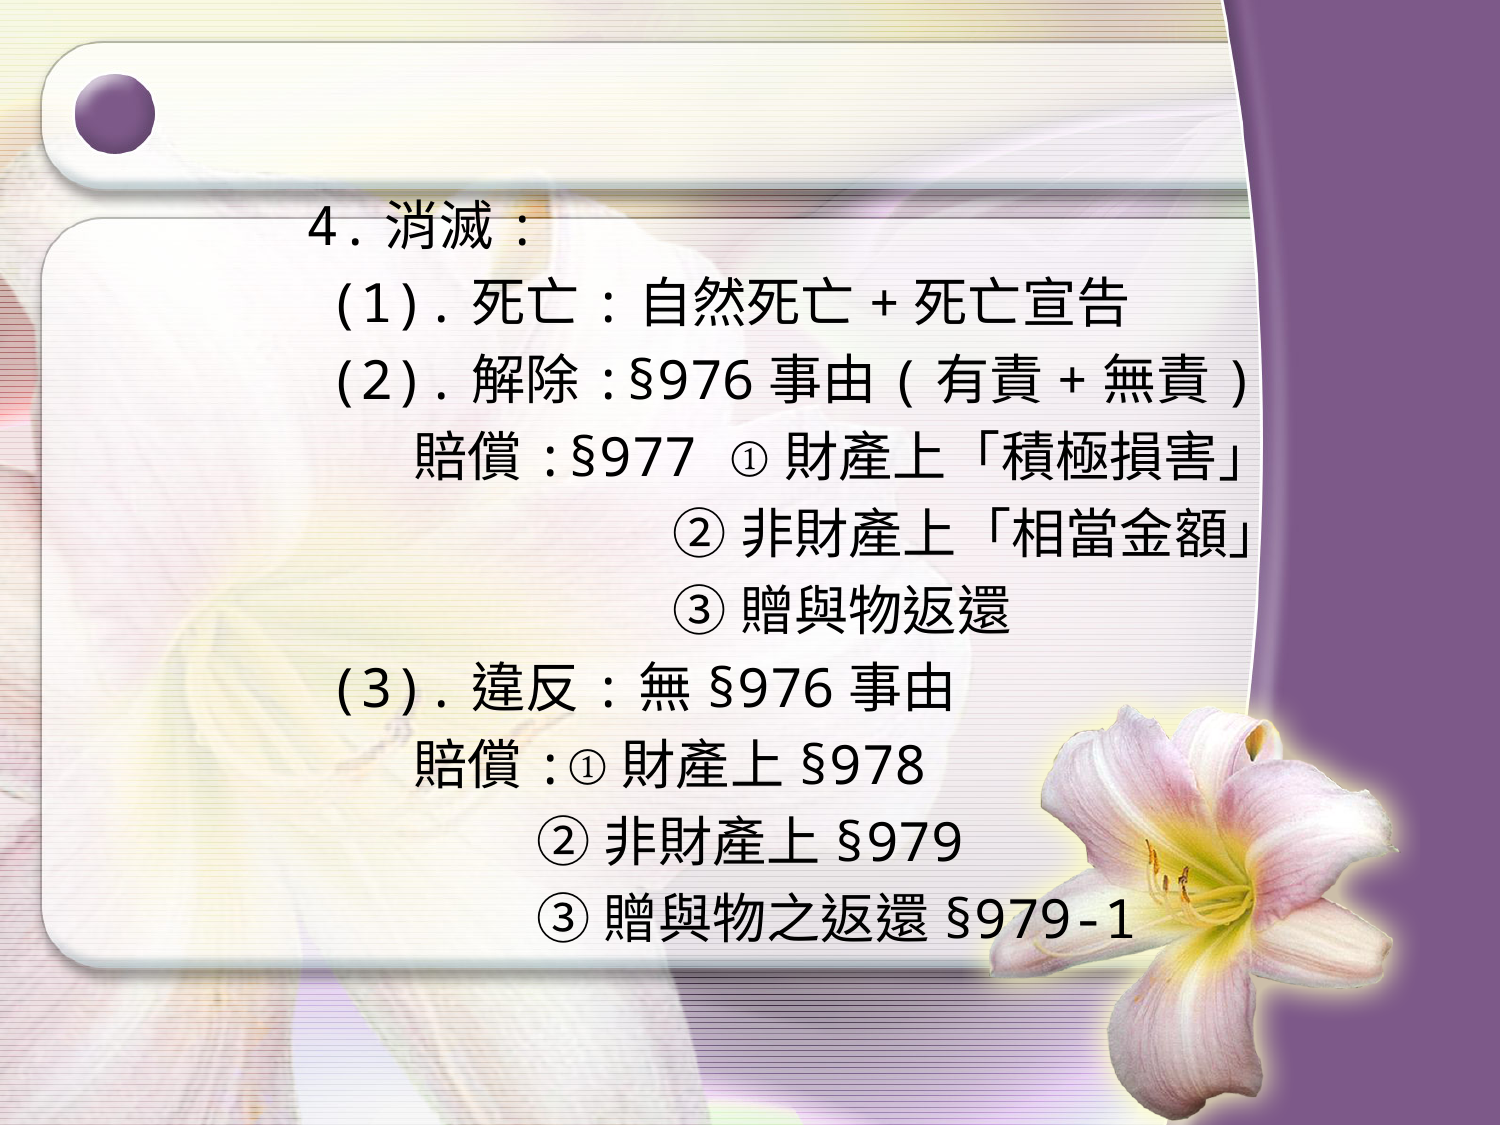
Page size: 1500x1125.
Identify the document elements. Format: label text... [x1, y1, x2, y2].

list 4.消滅: (1).死亡:自然死亡+死亡宣告 (2).解除:§976事由(有責+無責) 賠償:§977 ①財產上「積極損害」 ②非財產上「相當金額」 ③贈與物返還 (3).違反:無§976事由 賠償:①財產上§978 ②非財產上§979 ③贈與物之返還§979-1 [29, 196, 1366, 1064]
